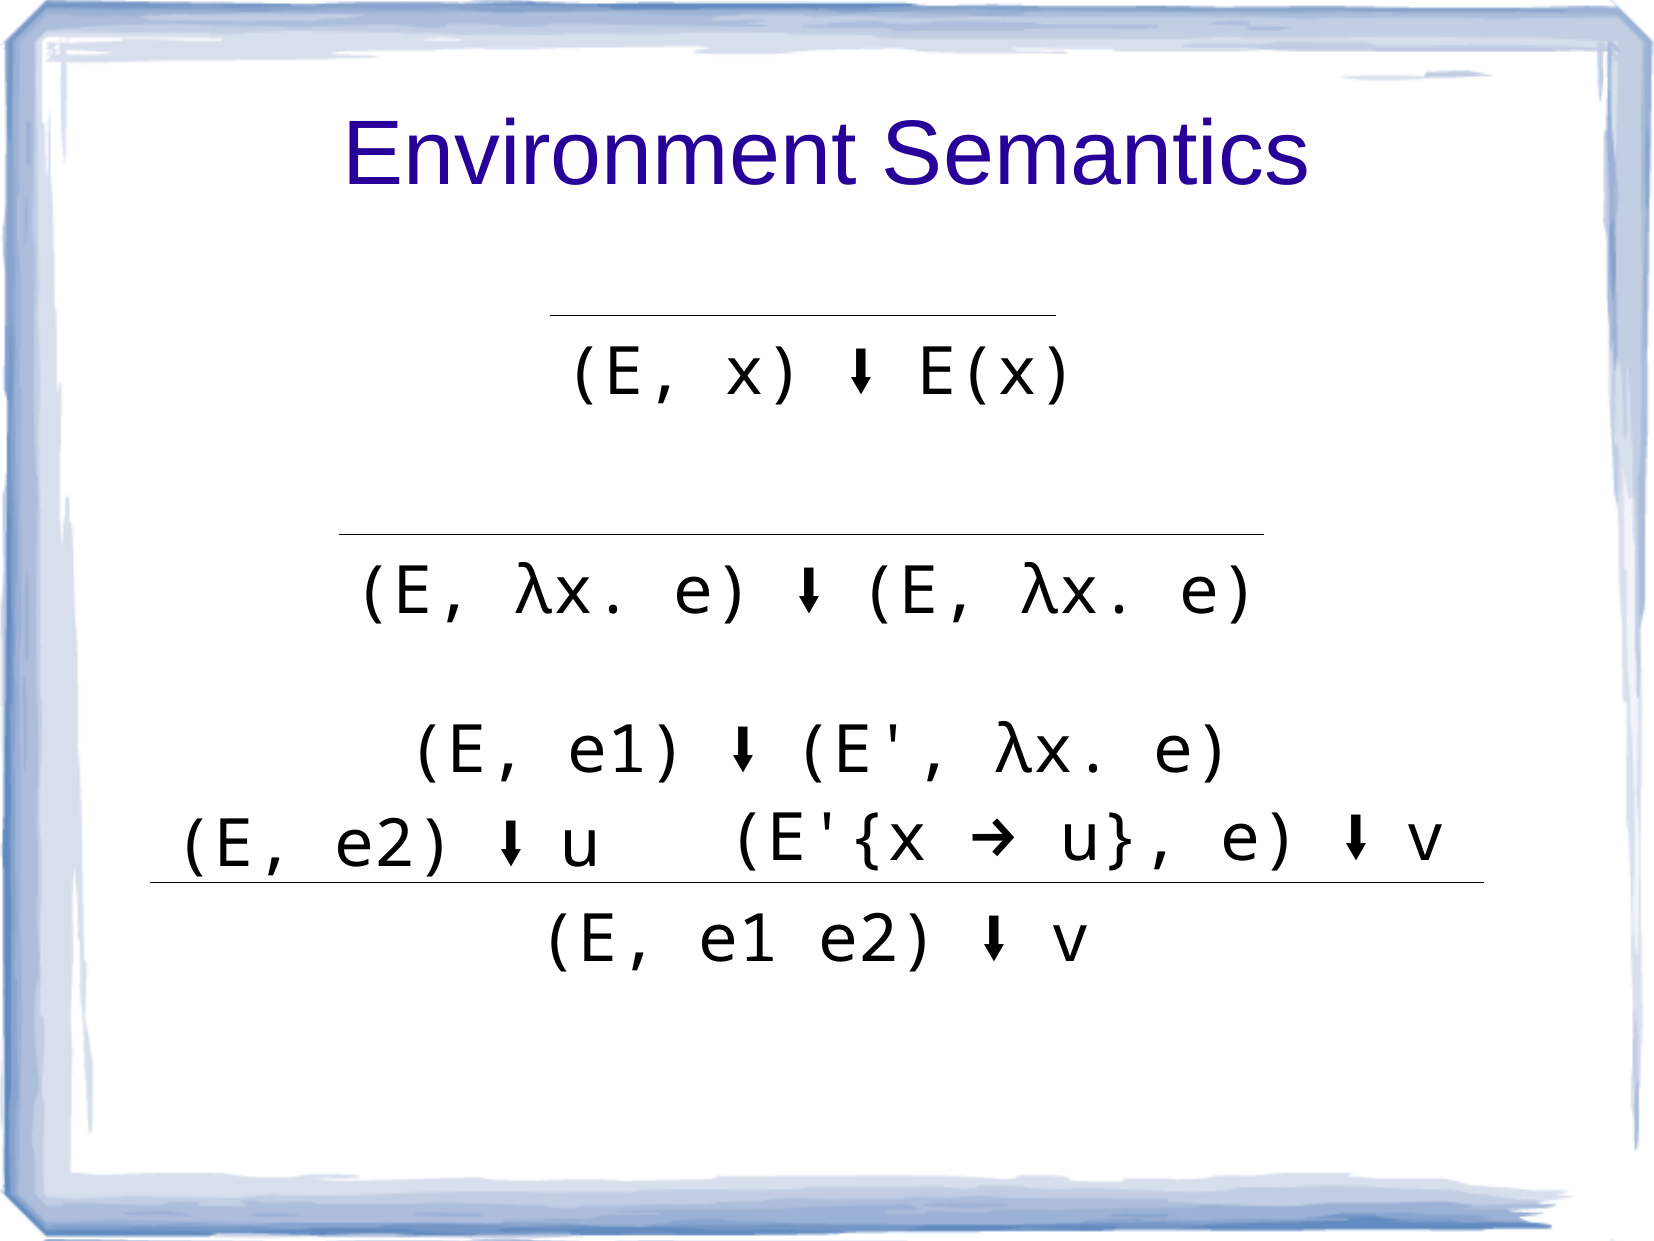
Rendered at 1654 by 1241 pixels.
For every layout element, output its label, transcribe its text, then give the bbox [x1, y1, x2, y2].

text_box (E, x)  E(x) [550, 315, 1127, 409]
text_box (E'{x → u}, e)  v [712, 782, 1511, 875]
text_box (E, λx. e)  (E, λx. e) [339, 534, 1315, 627]
text_box (E, e1 e2)  v [524, 883, 1130, 976]
text_box (E, e2)  u [160, 787, 686, 880]
picture [0, 0, 1654, 1241]
text_box (E, e1)  (E', λx. e) [392, 693, 1261, 787]
title Environment Semantics [82, 56, 1571, 250]
